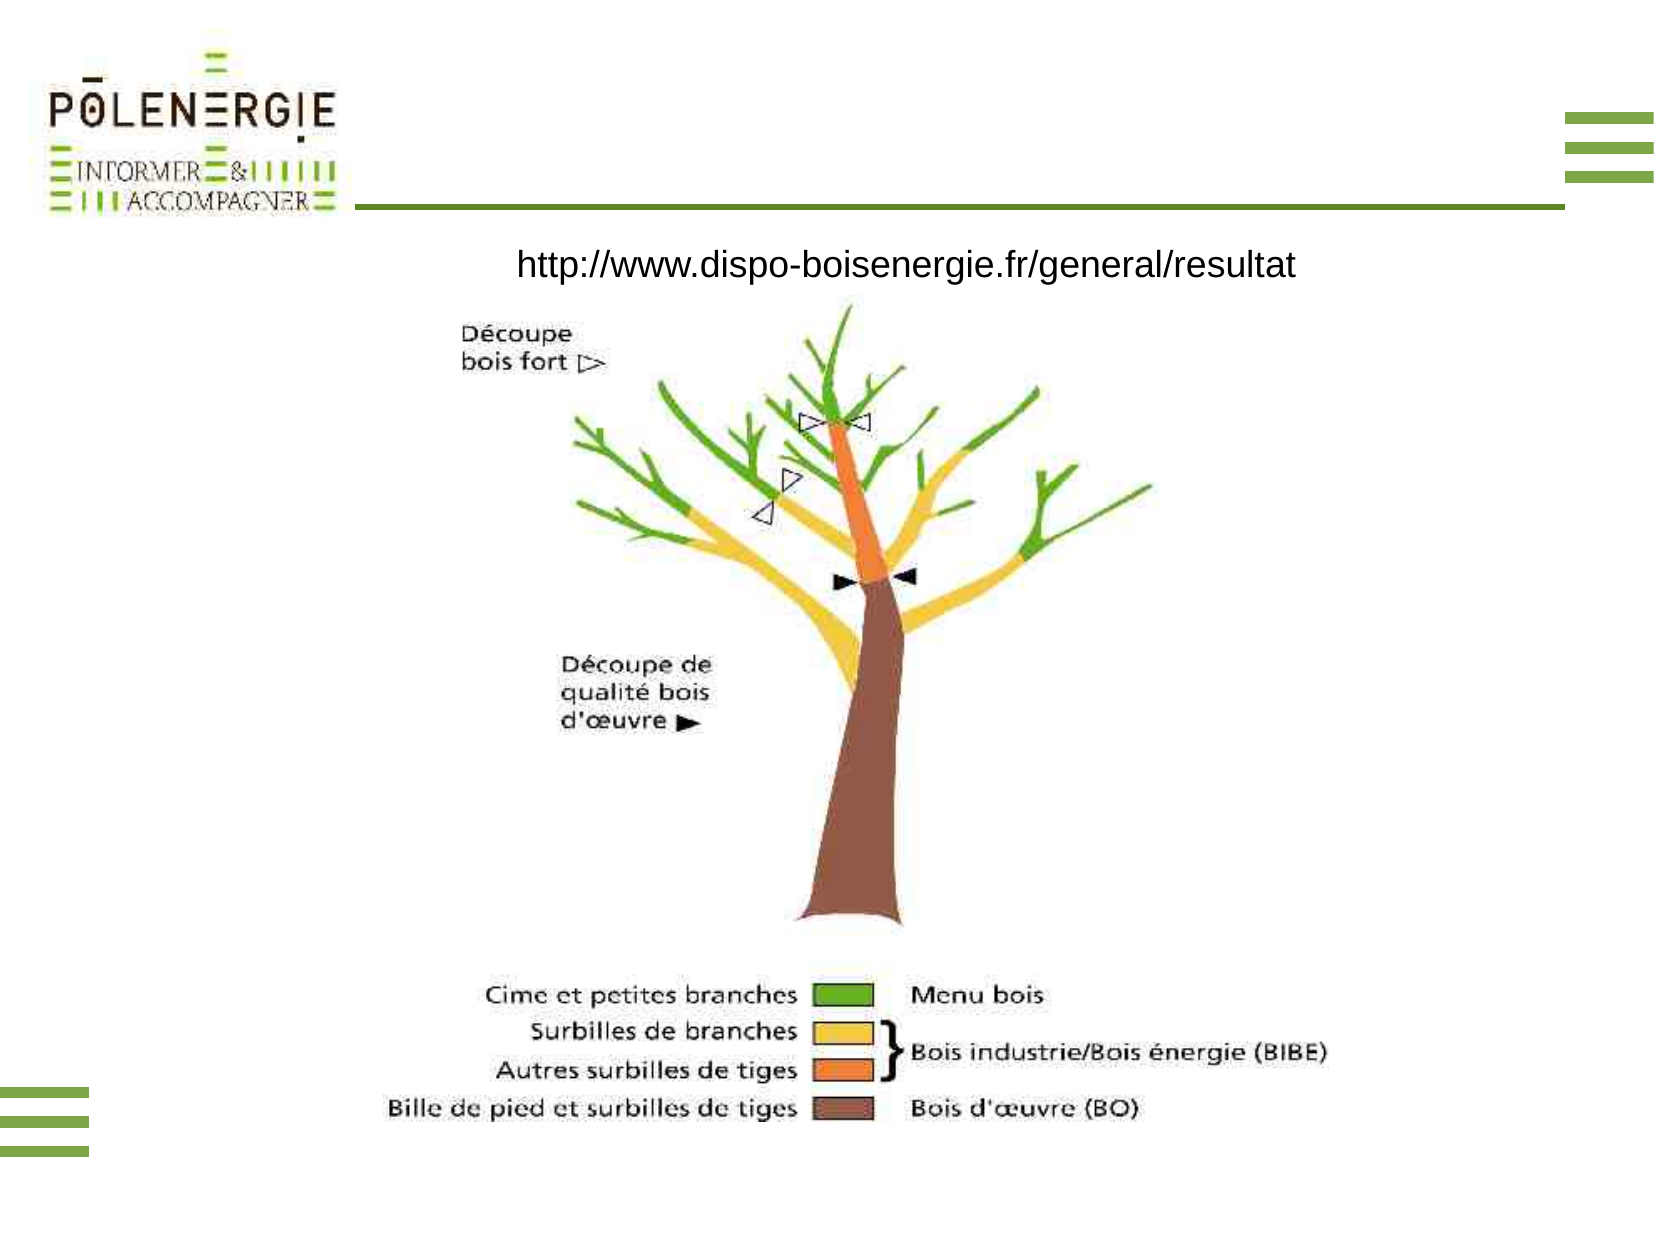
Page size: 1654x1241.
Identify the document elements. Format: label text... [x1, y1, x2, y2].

picture [383, 295, 1329, 1122]
picture [29, 29, 355, 237]
text_box http://www.dispo-boisenergie.fr/general/resultat [501, 236, 1312, 294]
